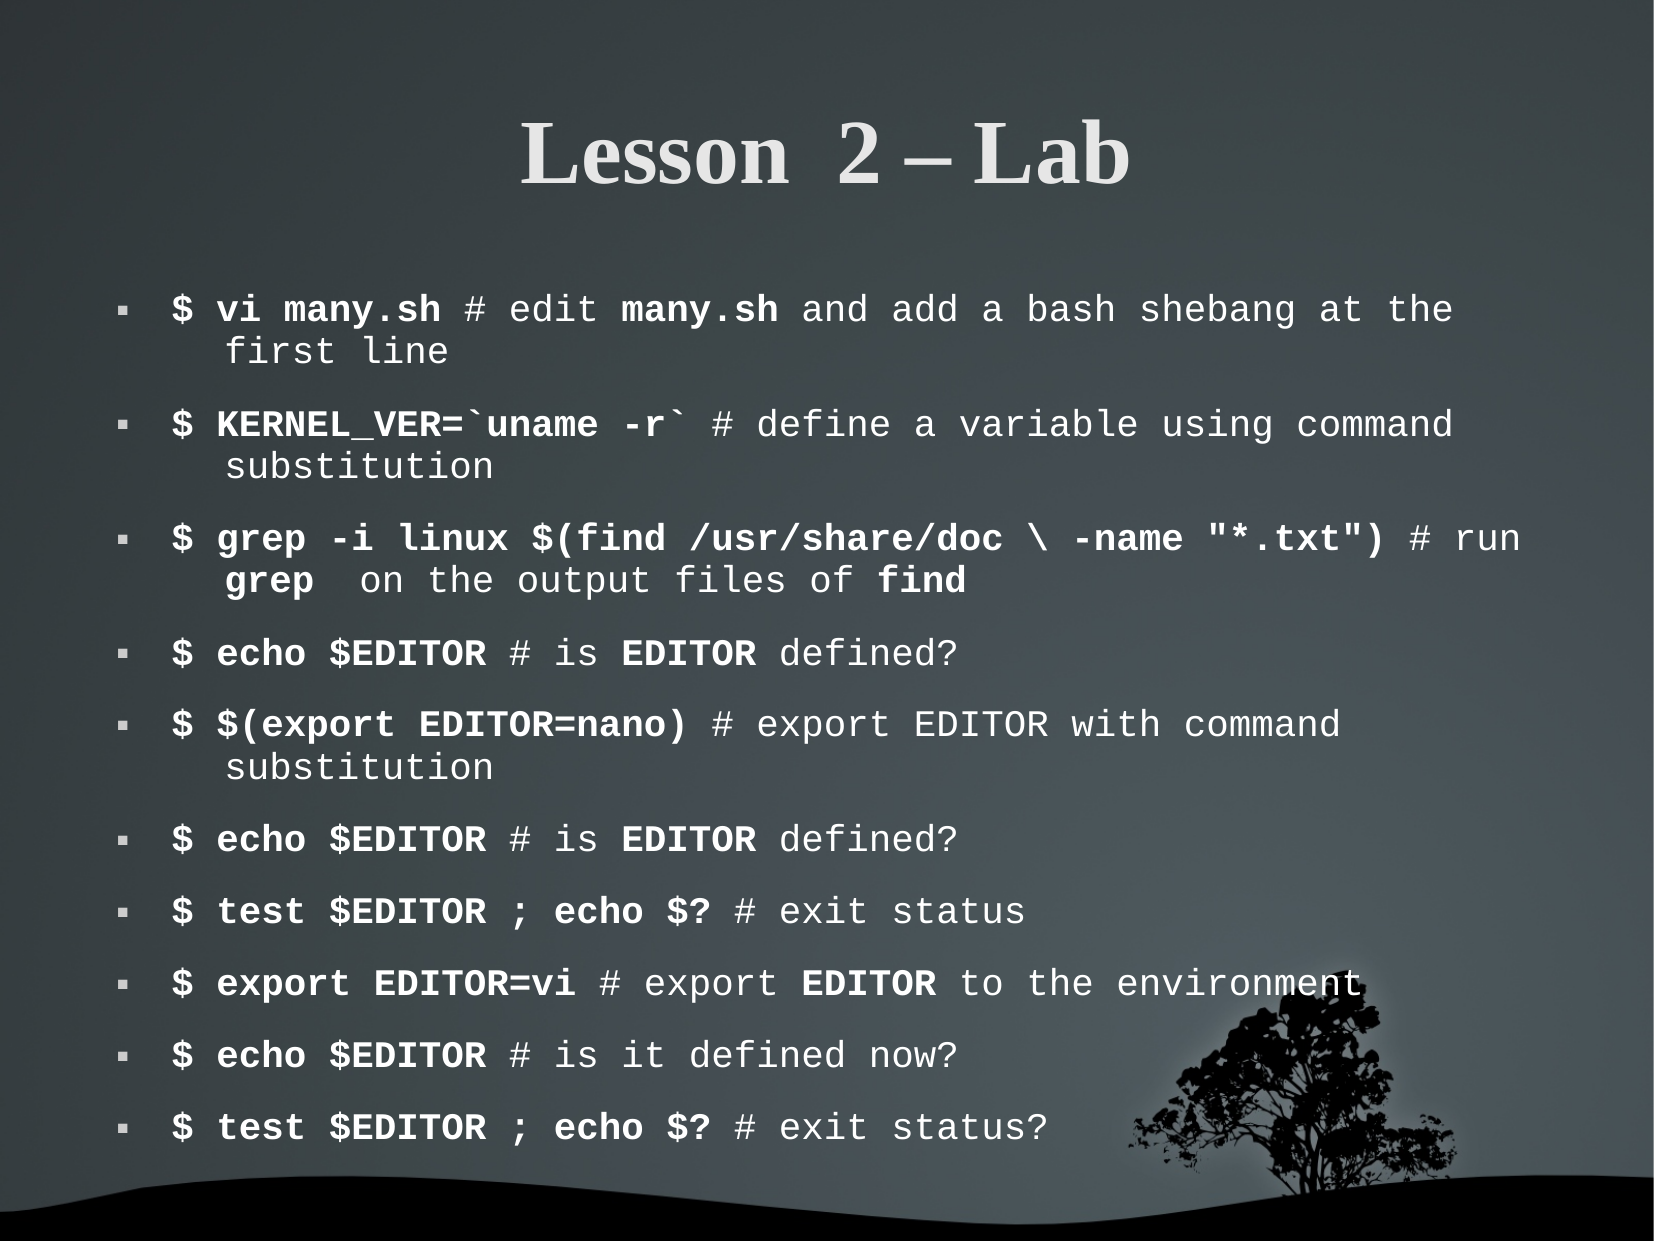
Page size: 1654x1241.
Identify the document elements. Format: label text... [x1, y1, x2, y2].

picture [0, 0, 1654, 1241]
title Lesson 2 – Lab [82, 49, 1571, 257]
list $ vi many.sh # edit many.sh and add a bash shebang at the first line $ KERNEL_VER=`uname -r` # define a variable using command substitution $ grep -i linux $(find /usr/share/doc \ -name "*.txt") # run grep on the output files of find $ echo $EDITOR # is EDITOR defined? $ $(export EDITOR=nano) # export EDITOR with command substitution $ echo $EDITOR # is EDITOR defined? $ test $EDITOR ; echo $? # exit status $ export EDITOR=vi # export EDITOR to the environment $ echo $EDITOR # is it defined now? $ test $EDITOR ; echo $? # exit status? [82, 290, 1571, 1109]
